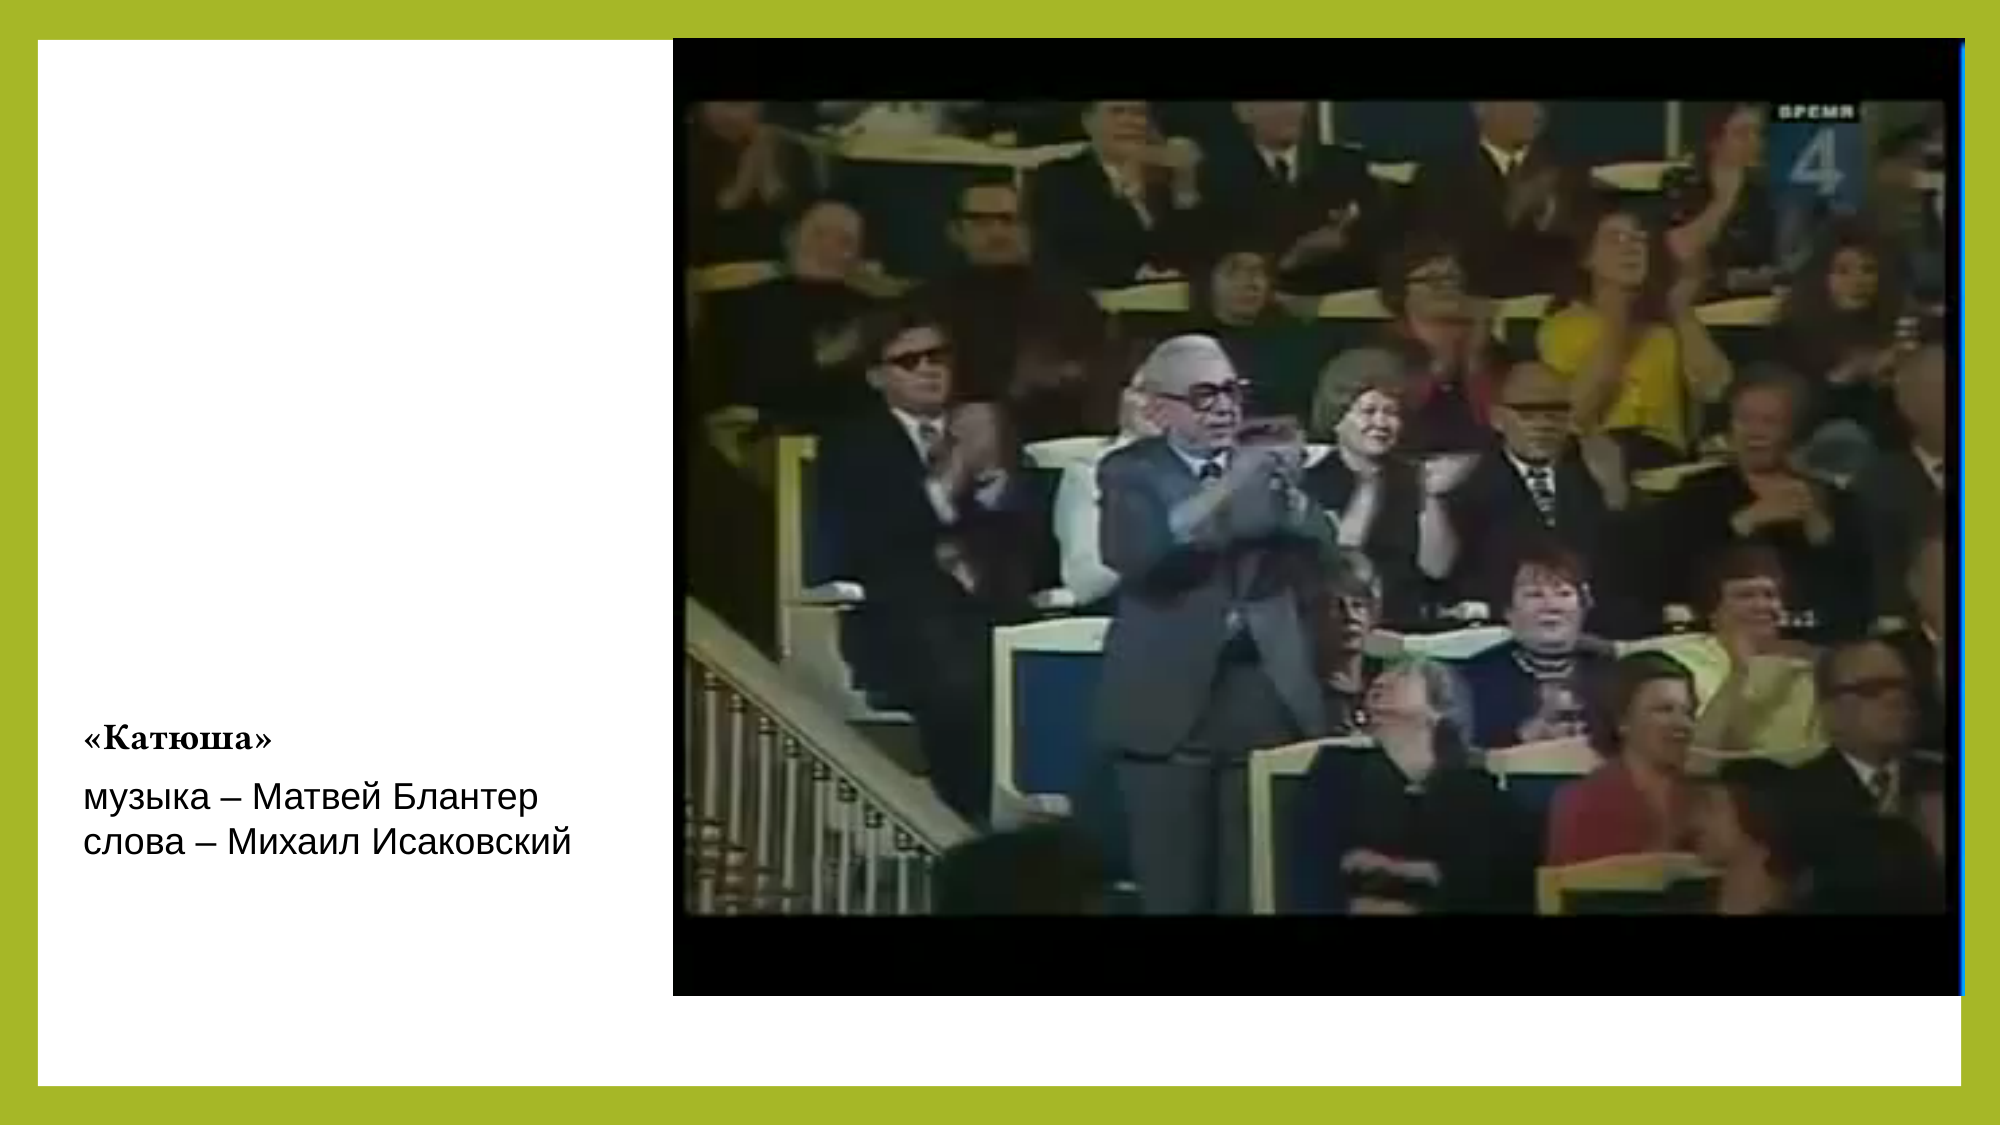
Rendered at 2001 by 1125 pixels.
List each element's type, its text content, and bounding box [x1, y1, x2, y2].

text_box «Катюша» [68, 704, 290, 765]
text_box музыка – Матвей Блантер слова – Михаил Исаковский [68, 765, 674, 870]
picture [673, 38, 1965, 996]
